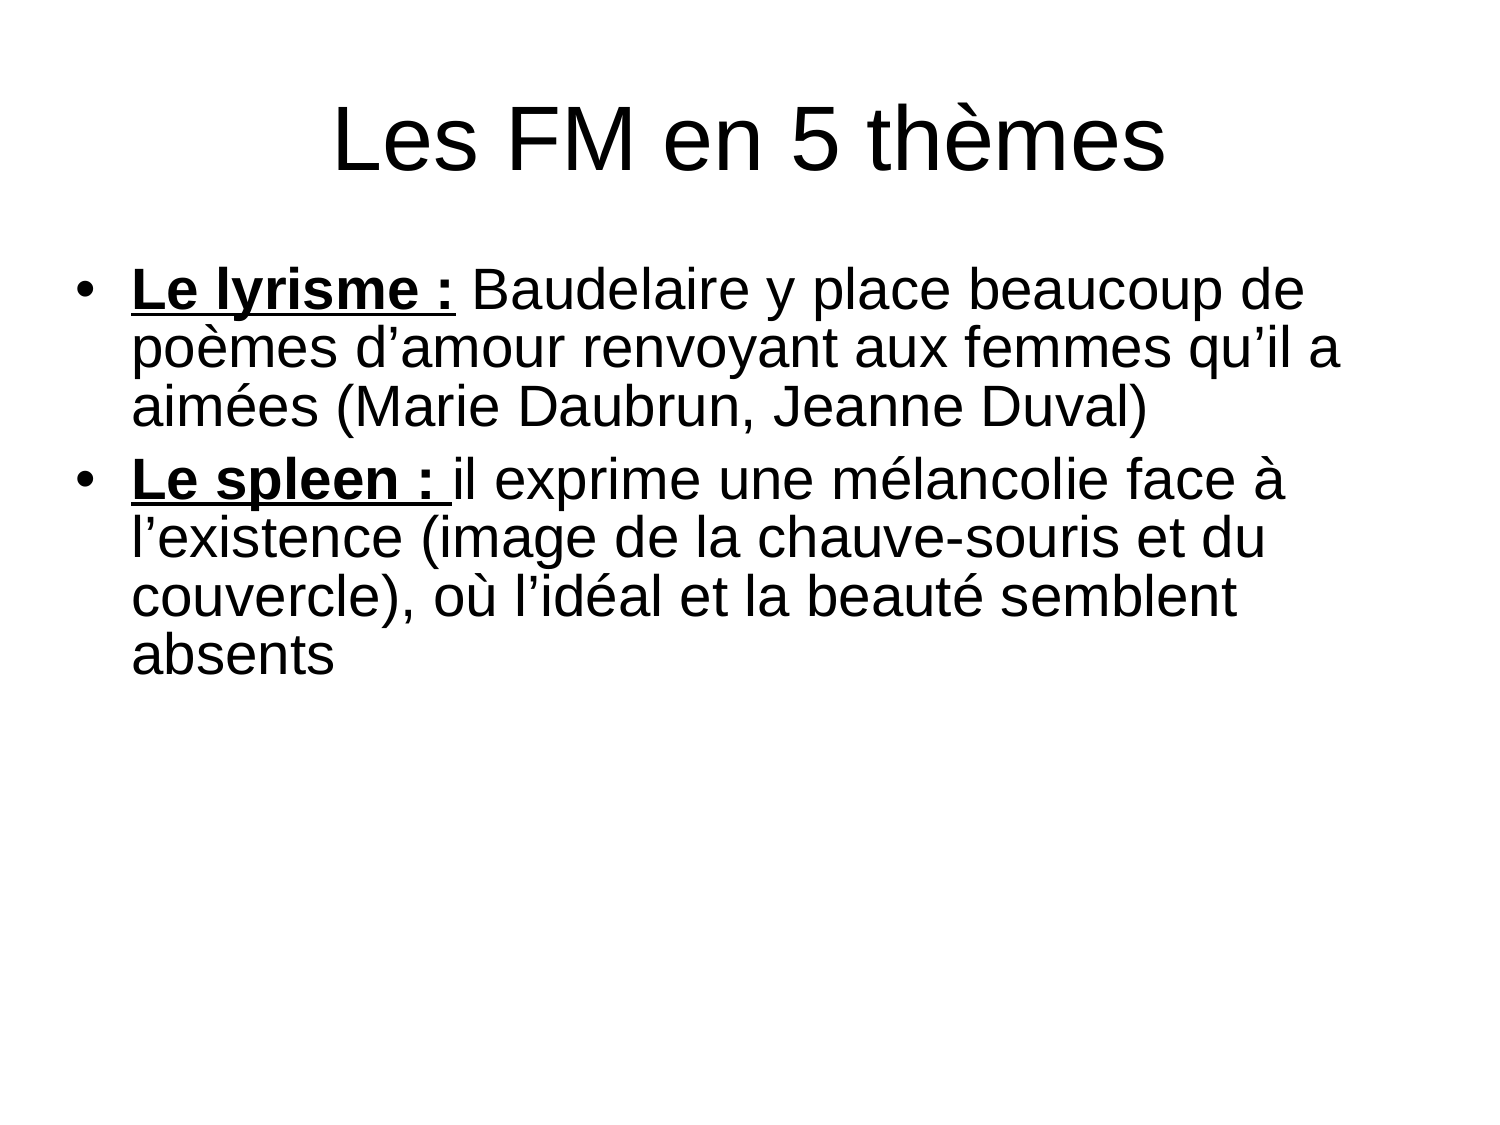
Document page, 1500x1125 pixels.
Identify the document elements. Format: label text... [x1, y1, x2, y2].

list Le lyrisme : Baudelaire y place beaucoup de poèmes d’amour renvoyant aux femmes qu’il a aimées (Marie Daubrun, Jeanne Duval) Le spleen : il exprime une mélancolie face à l’existence (image de la chauve-souris et du couvercle), où l’idéal et la beauté semblent absents [75, 262, 1426, 916]
title Les FM en 5 thèmes [75, 21, 1426, 257]
